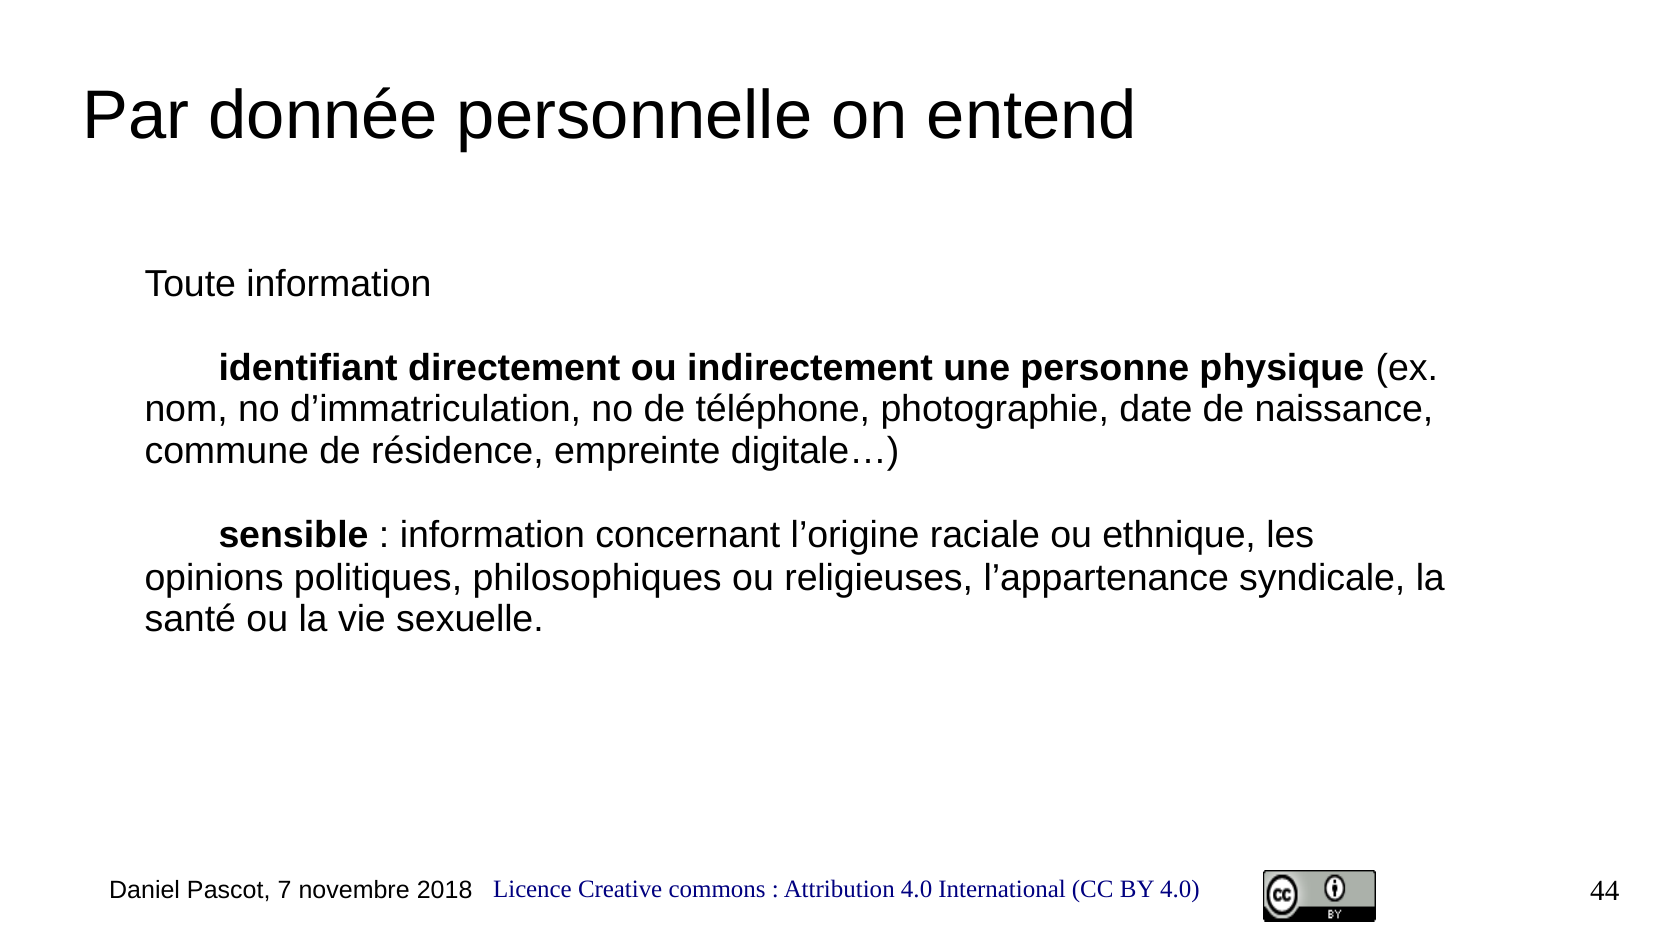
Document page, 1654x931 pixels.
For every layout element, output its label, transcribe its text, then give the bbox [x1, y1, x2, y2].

text_box Toute information identifiant directement ou indirectement une personne physique (ex. nom, no d’immatriculation, no de téléphone, photographie, date de naissance, commune de résidence, empreinte digitale…) sensible : information concernant l’origine raciale ou ethnique, les opinions politiques, philosophiques ou religieuses, l’appartenance syndicale, la santé ou la vie sexuelle. [129, 212, 1477, 780]
picture [1263, 870, 1376, 922]
title Par donnée personnelle on entend [82, 37, 1571, 193]
